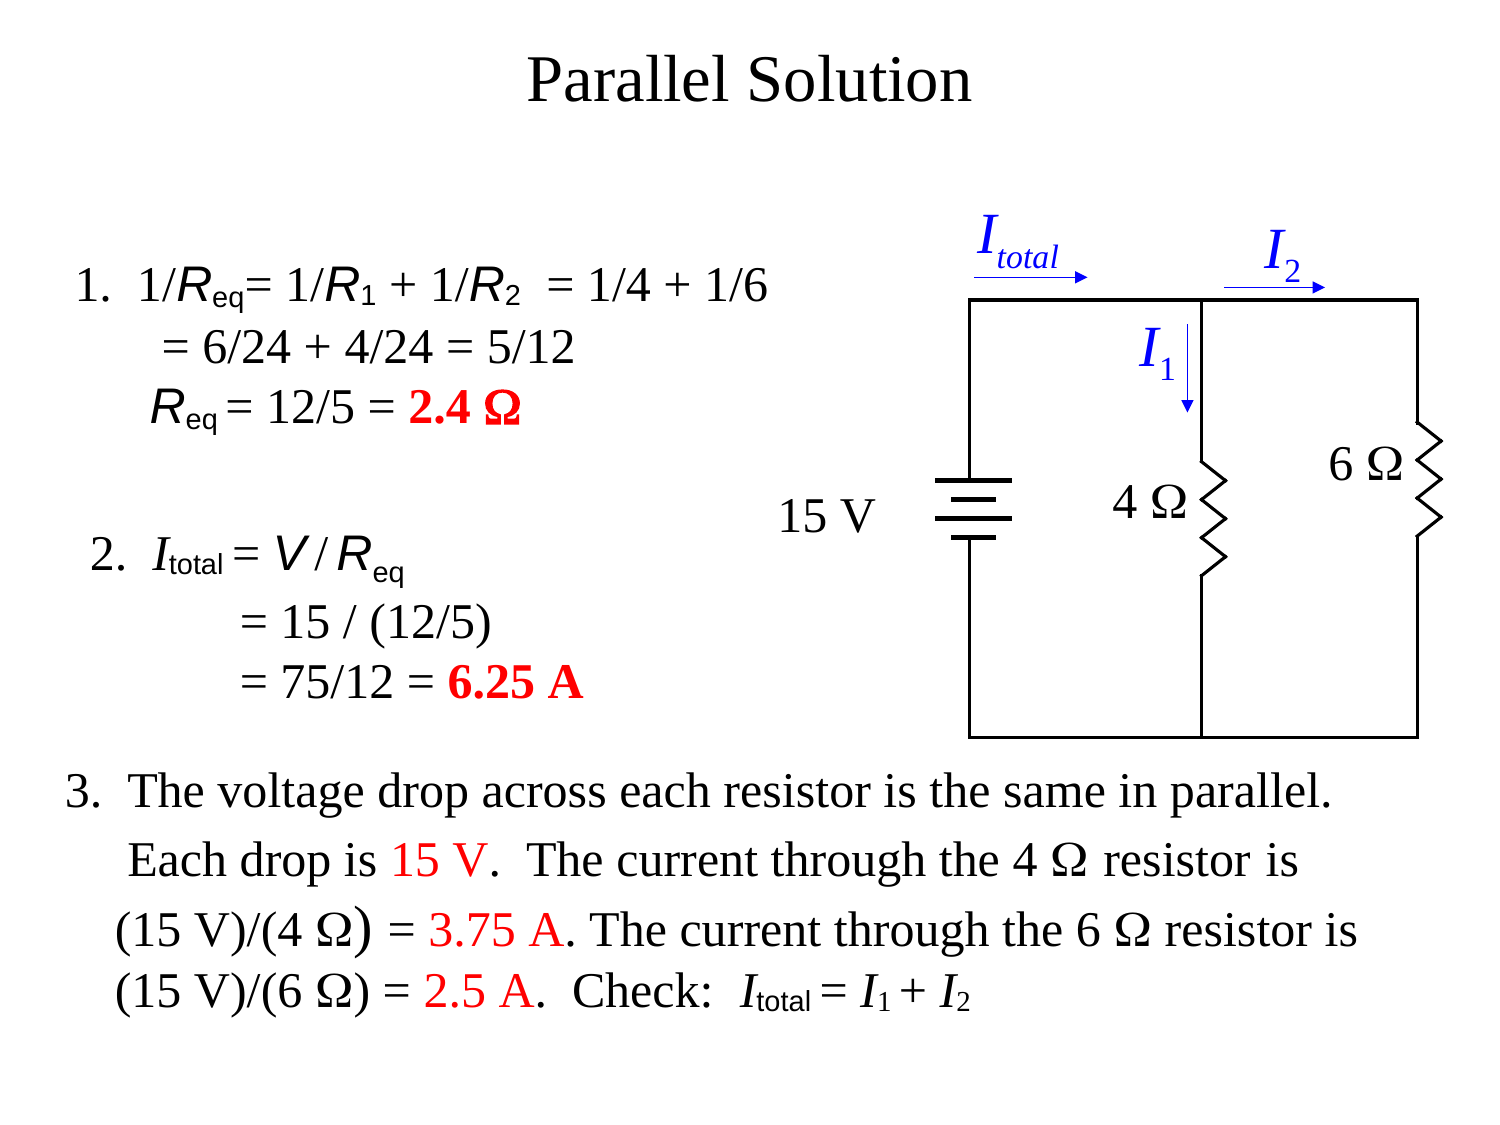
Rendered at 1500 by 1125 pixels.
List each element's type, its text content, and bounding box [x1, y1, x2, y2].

text_box 2. Itotal = V / Req = 15 / (12/5) = 75/12 = 6.25 A [75, 512, 613, 717]
text_box 1. 1/Req= 1/R1 + 1/R2 = 1/4 + 1/6 = 6/24 + 4/24 = 5/12 Req = 12/5 = 2.4  [59, 244, 865, 444]
title Parallel Solution [112, 12, 1388, 138]
text_box I2 [1250, 202, 1401, 298]
text_box 4  [1097, 461, 1204, 537]
text_box 15 V [762, 474, 904, 551]
text_box Itotal = I1 + I2 [724, 949, 1263, 1026]
text_box 3. The voltage drop across each resistor is the same in parallel. Each drop is 15 V. The current through the 4  resistor is (15 V)/(4 ) = 3.75 A. The current through the 6  resistor is (15 V)/(6 ) = 2.5 A. Check: [50, 749, 1463, 1026]
text_box Itotal [962, 187, 1113, 283]
text_box 6  [1313, 422, 1420, 499]
text_box I1 [1125, 299, 1276, 396]
